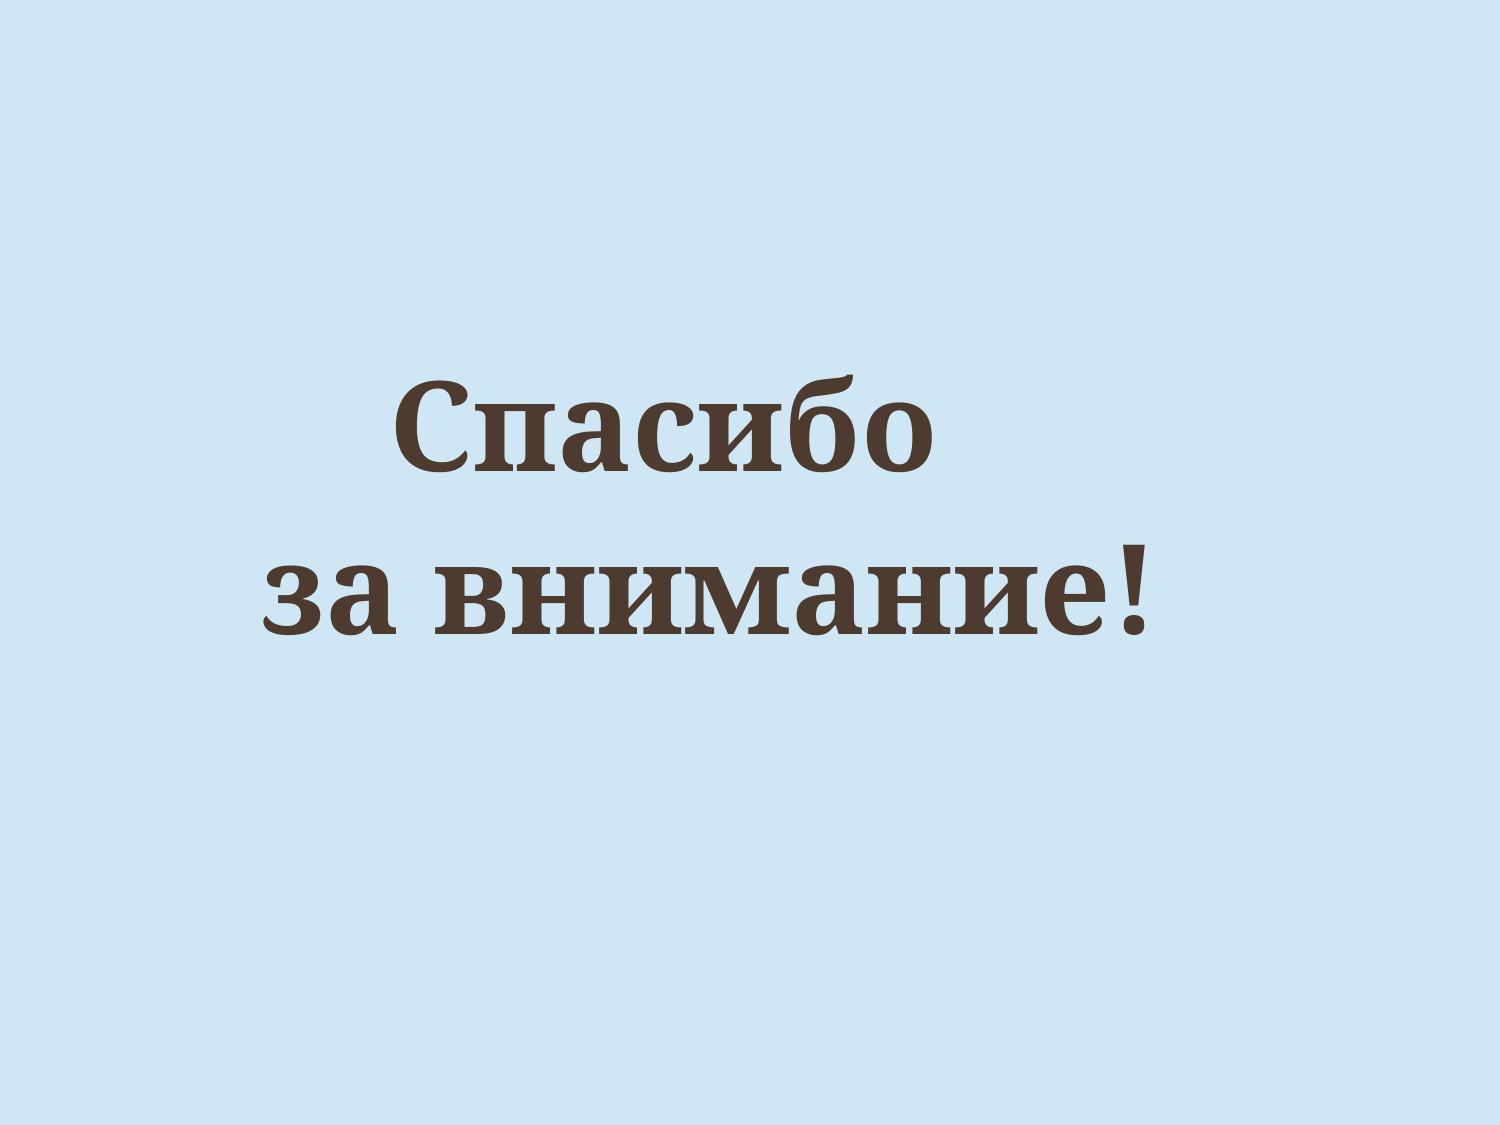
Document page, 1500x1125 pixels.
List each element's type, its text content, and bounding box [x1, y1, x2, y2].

list Спасибо за внимание! [50, 175, 1475, 998]
